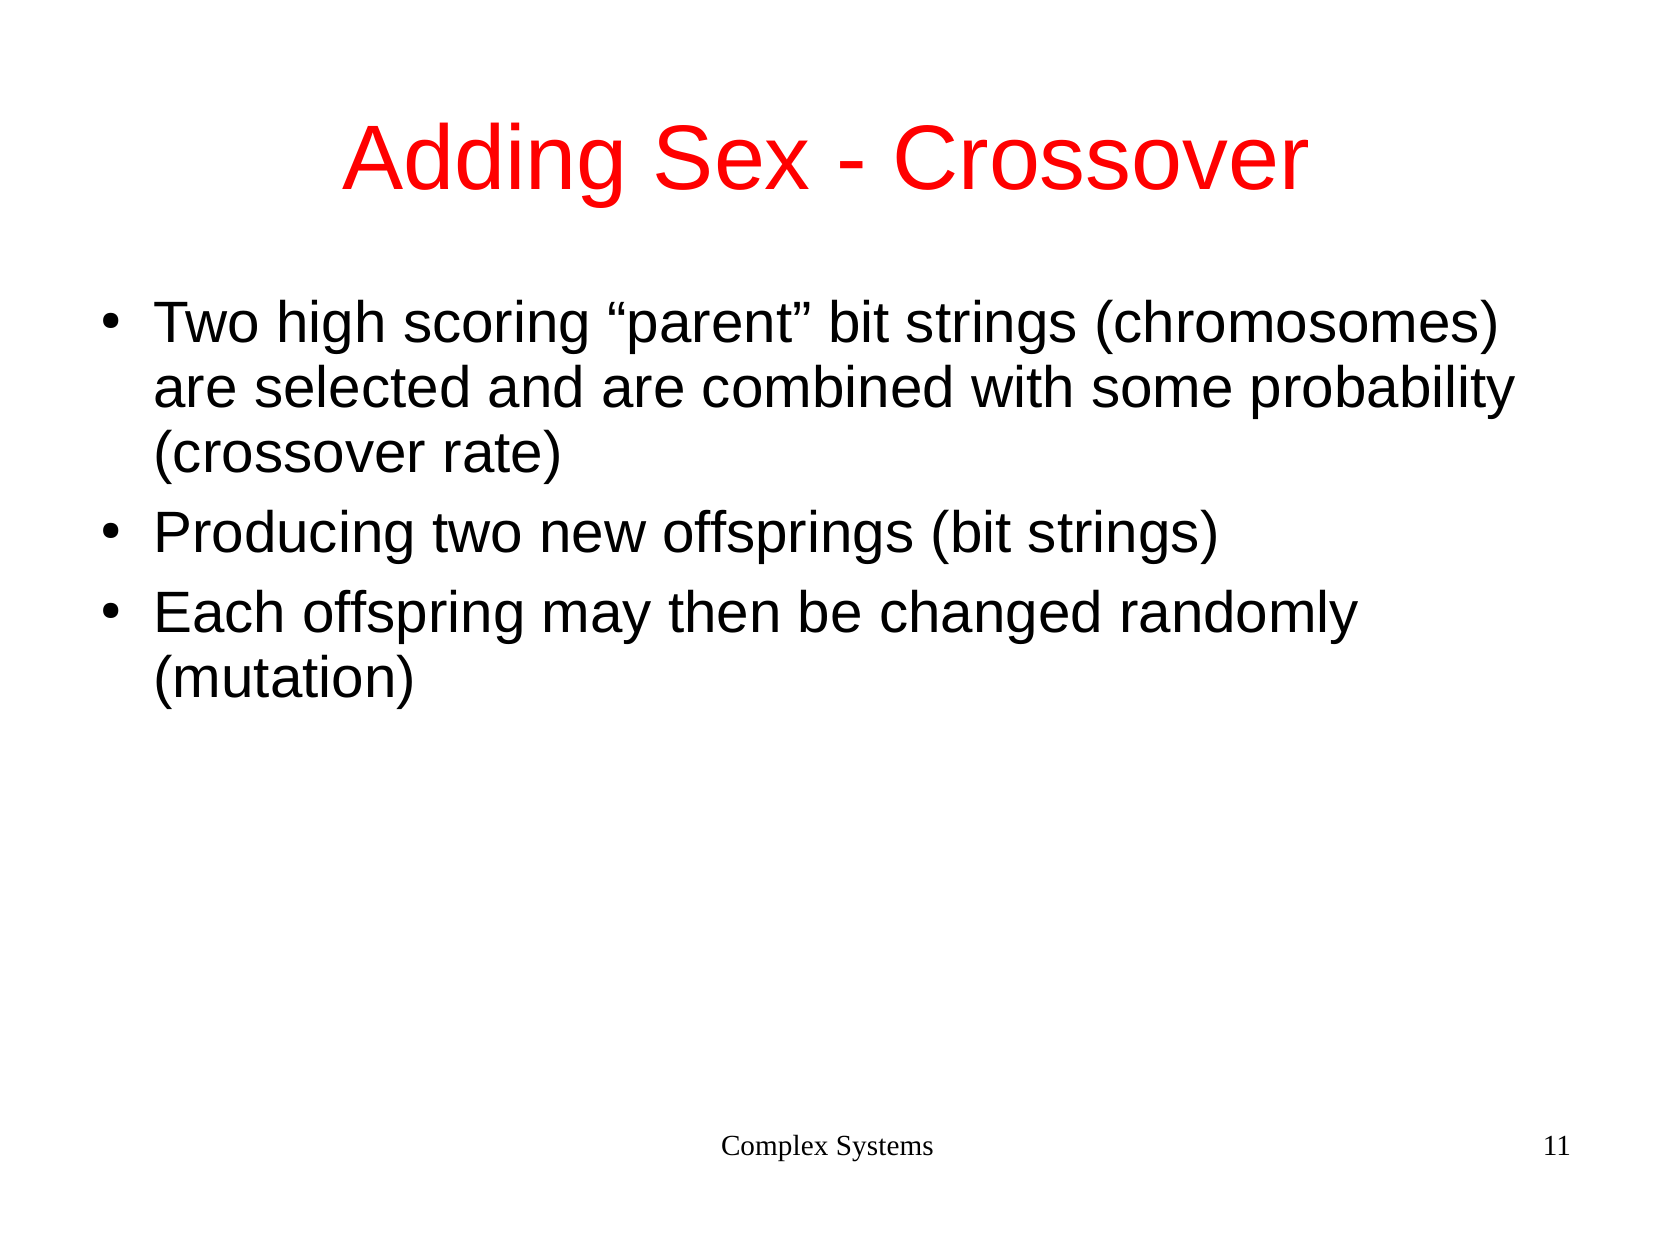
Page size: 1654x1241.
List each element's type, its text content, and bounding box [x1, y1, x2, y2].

title Adding Sex - Crossover [82, 49, 1571, 257]
list Two high scoring “parent” bit strings (chromosomes) are selected and are combined with some probability (crossover rate) Producing two new offsprings (bit strings) Each offspring may then be changed randomly (mutation) [82, 290, 1571, 1109]
